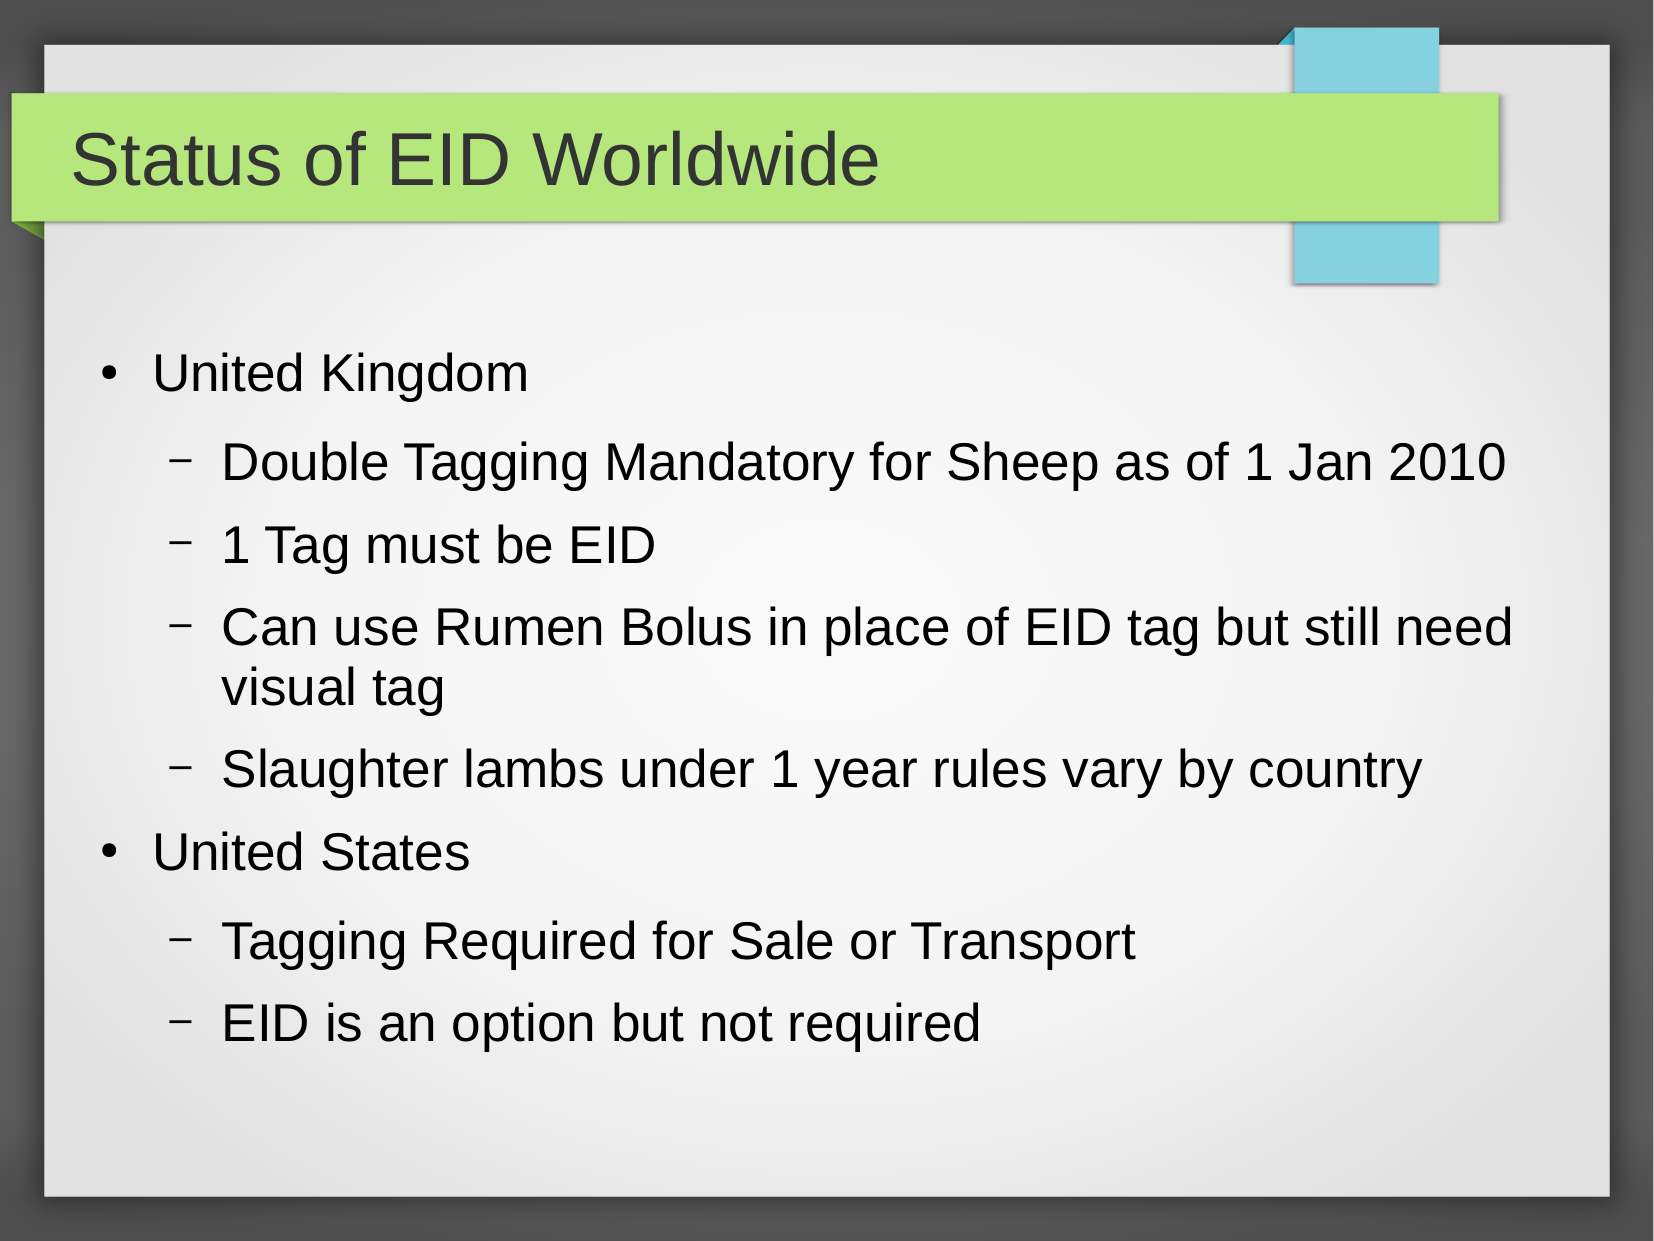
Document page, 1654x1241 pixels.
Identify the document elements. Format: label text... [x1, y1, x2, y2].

title Status of EID Worldwide [70, 106, 1229, 213]
list United Kingdom Double Tagging Mandatory for Sheep as of 1 Jan 2010 1 Tag must be EID Can use Rumen Bolus in place of EID tag but still need visual tag Slaughter lambs under 1 year rules vary by country United States Tagging Required for Sale or Transport EID is an option but not required [82, 343, 1538, 1063]
picture [0, 0, 1654, 1241]
